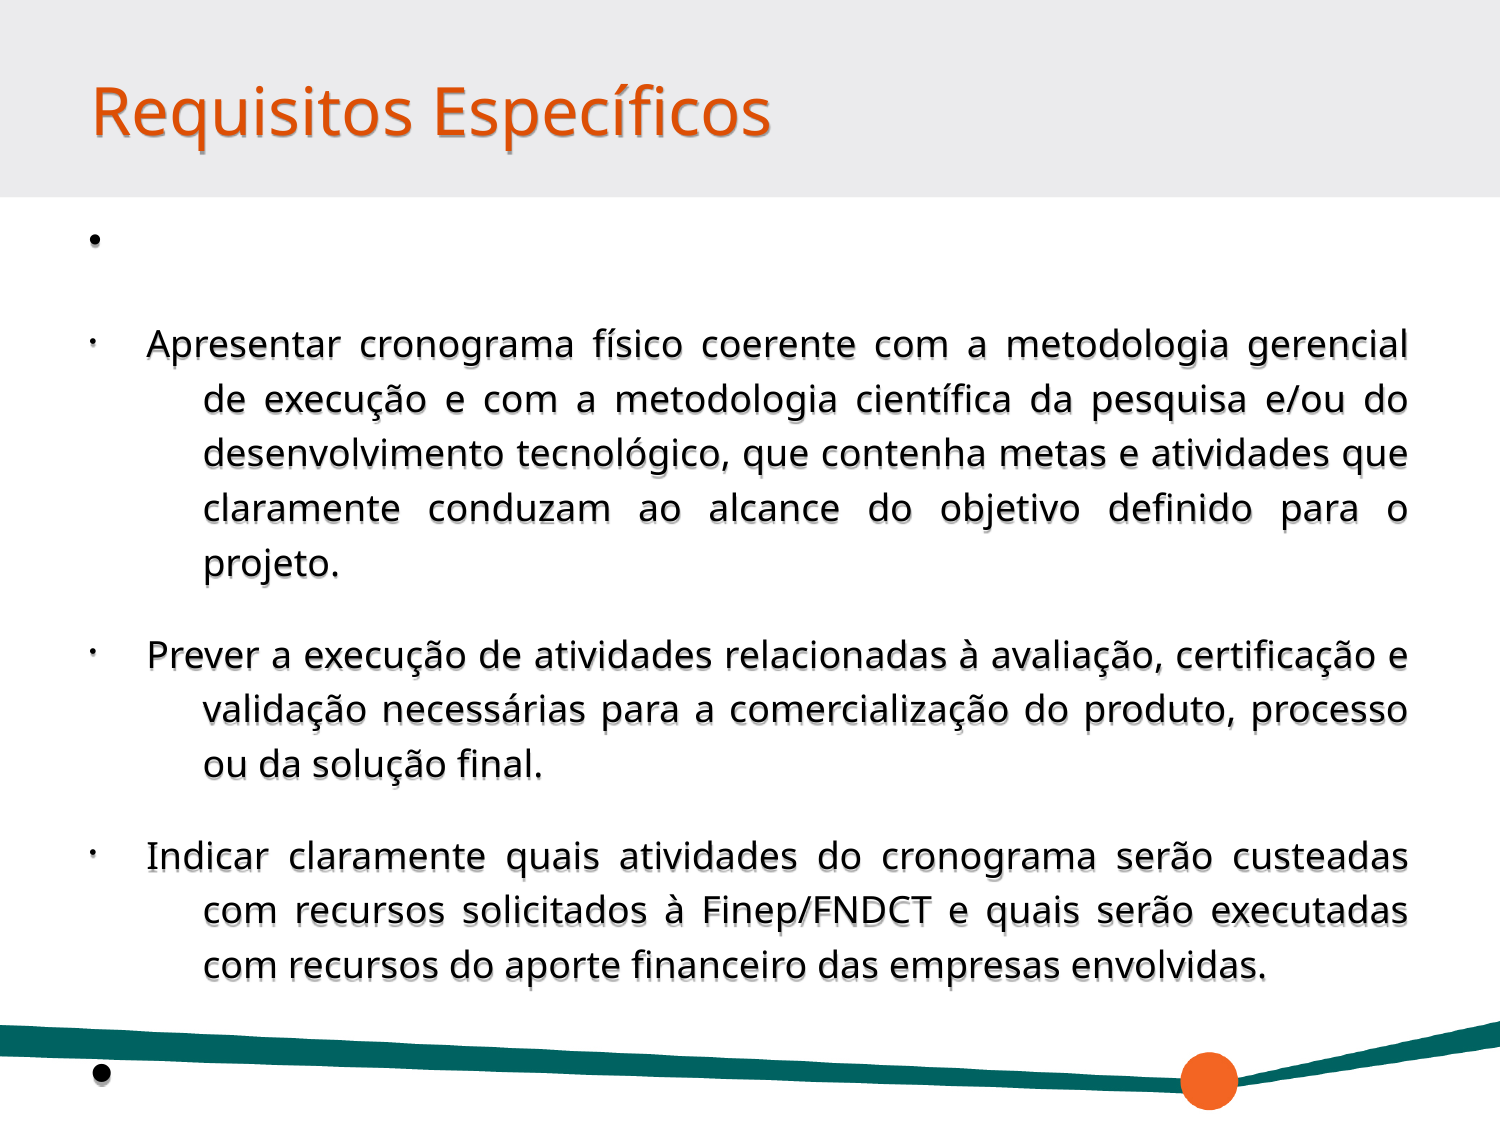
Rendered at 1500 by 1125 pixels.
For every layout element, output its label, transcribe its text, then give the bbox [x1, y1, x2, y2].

title Requisitos Específicos [75, 45, 1426, 173]
list Apresentar cronograma físico coerente com a metodologia gerencial de execução e com a metodologia científica da pesquisa e/ou do desenvolvimento tecnológico, que contenha metas e atividades que claramente conduzam ao alcance do objetivo definido para o projeto. Prever a execução de atividades relacionadas à avaliação, certificação e validação necessárias para a comercialização do produto, processo ou da solução final. Indicar claramente quais atividades do cronograma serão custeadas com recursos solicitados à Finep/FNDCT e quais serão executadas com recursos do aporte financeiro das empresas envolvidas. [75, 202, 1426, 1019]
